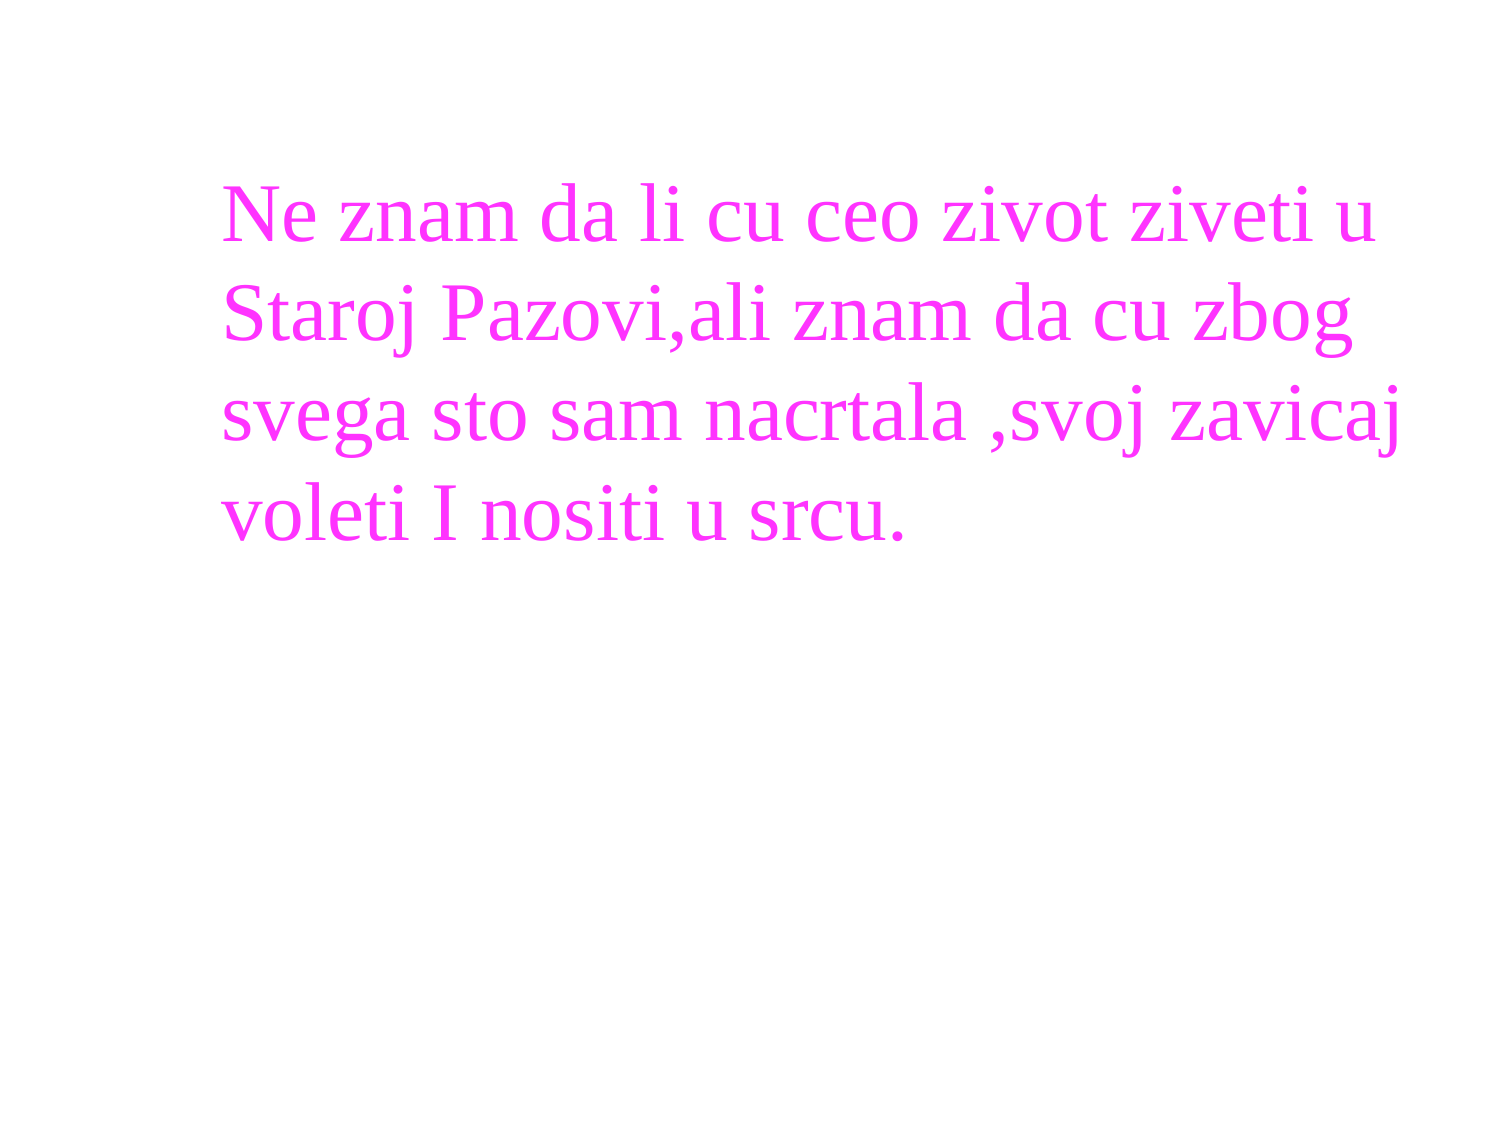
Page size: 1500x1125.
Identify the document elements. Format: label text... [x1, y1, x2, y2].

list Ne znam da li cu ceo zivot ziveti u Staroj Pazovi,ali znam da cu zbog svega sto sam nacrtala ,svoj zavicaj voleti I nositi u srcu. [150, 149, 1426, 826]
